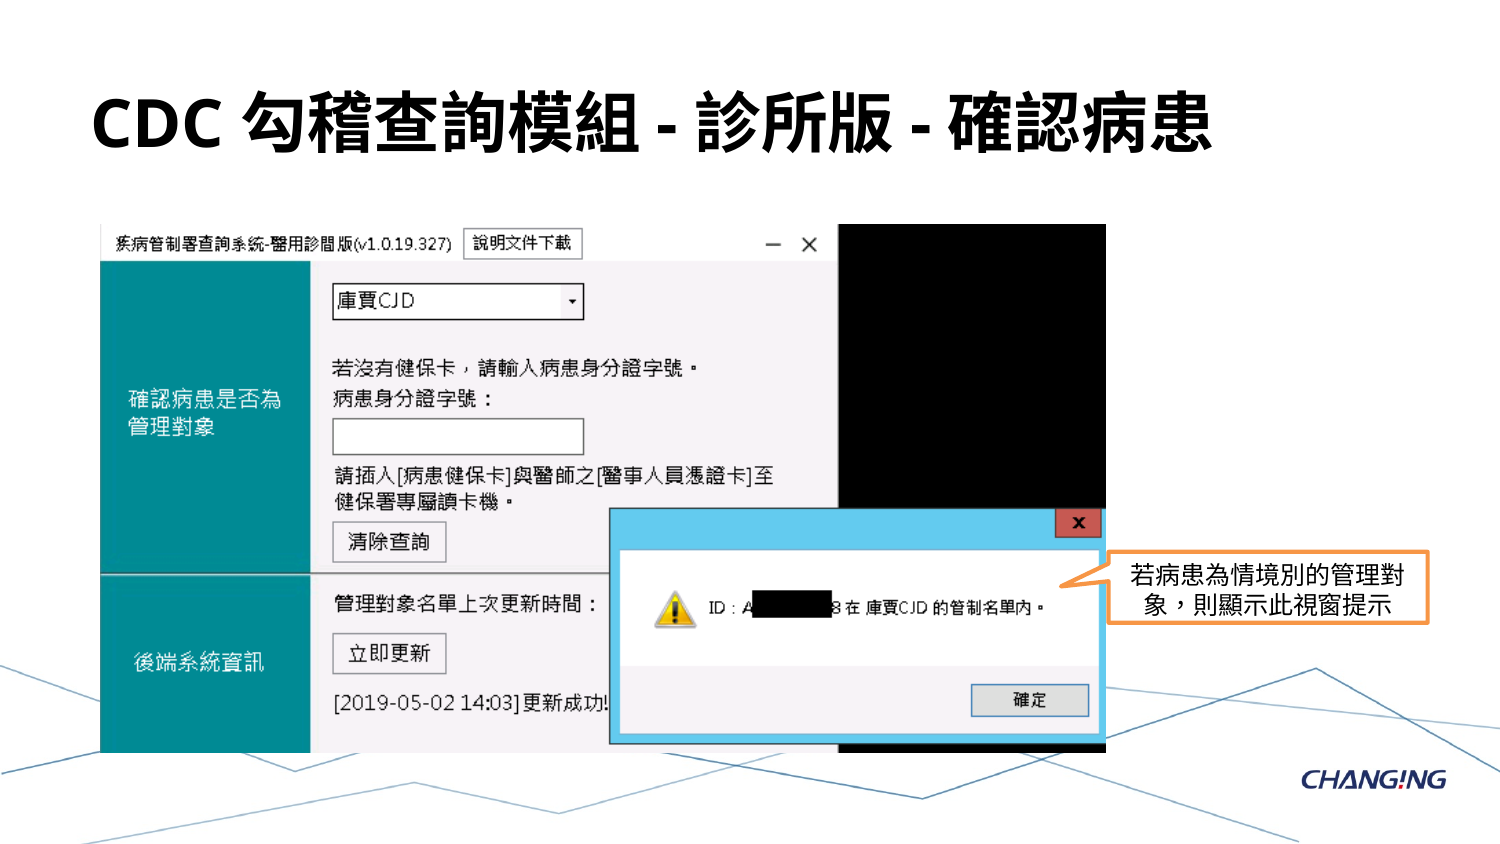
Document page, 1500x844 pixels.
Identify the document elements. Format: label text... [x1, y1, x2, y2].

picture [0, 0, 1500, 844]
text_box 若病患為情境別的管理對象，則顯示此視窗提示 [1060, 551, 1428, 623]
title CDC勾稽查詢模組-診所版-確認病患 [75, 67, 1426, 175]
